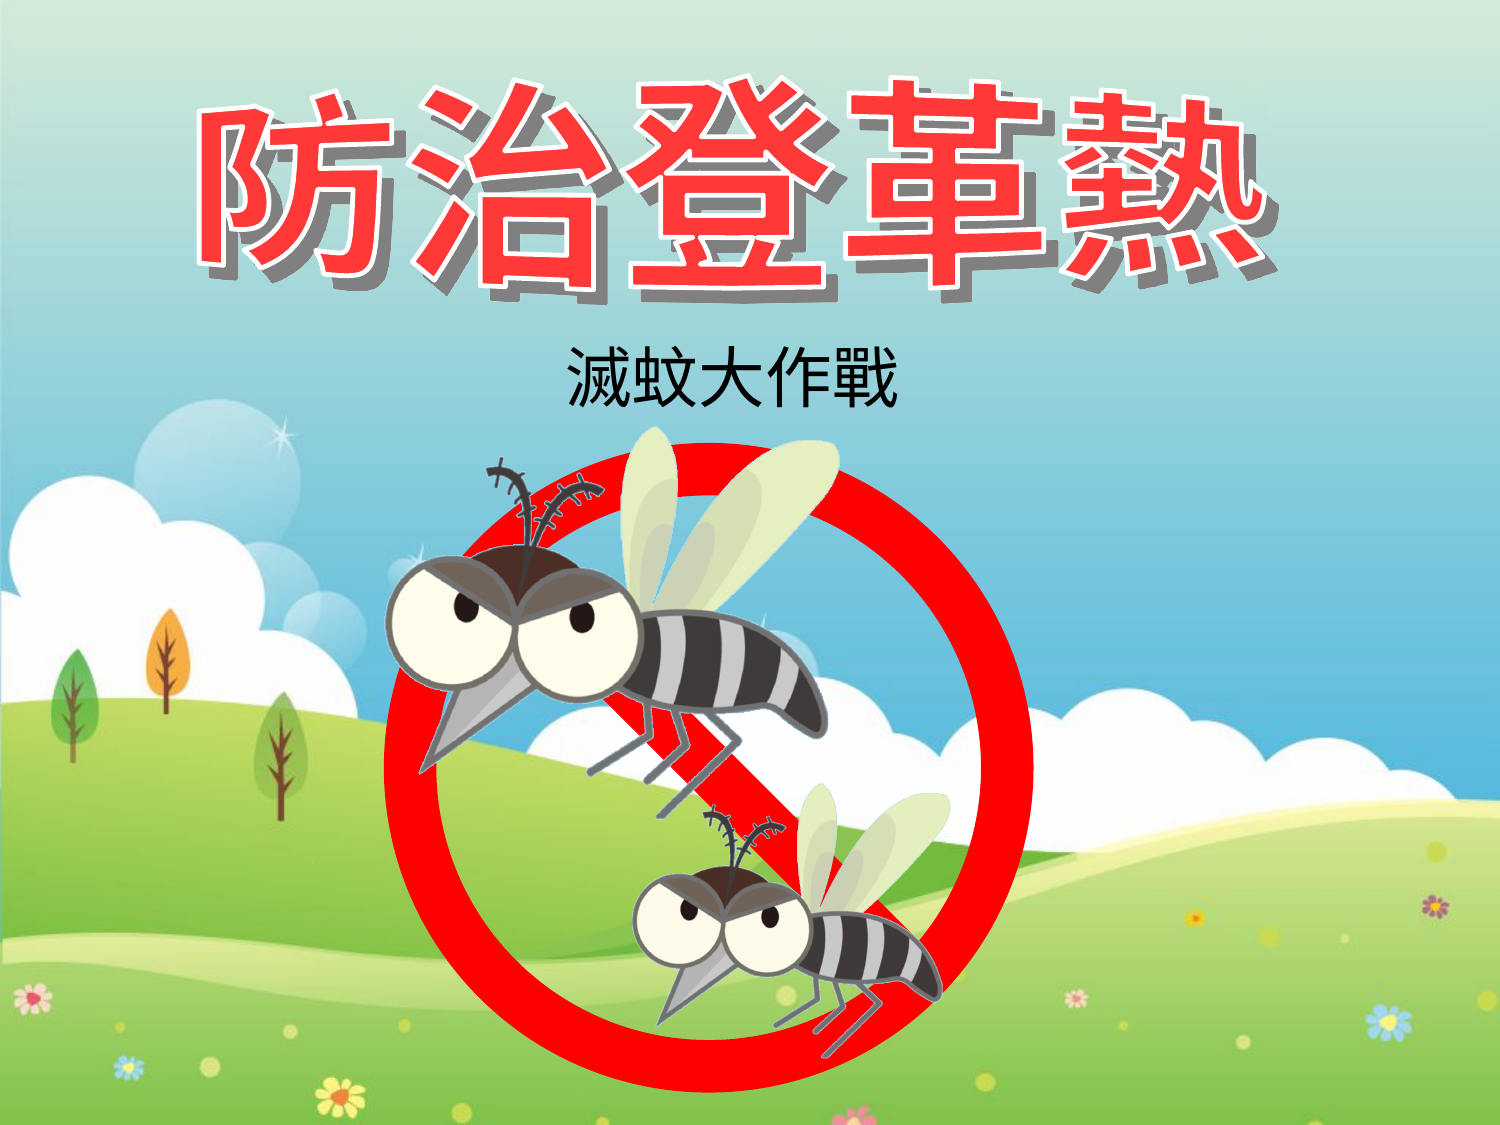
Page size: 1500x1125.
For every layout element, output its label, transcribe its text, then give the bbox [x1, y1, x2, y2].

text_box 滅蚊大作戰 [590, 361, 610, 366]
text_box 防治登革熱 [466, 79, 610, 184]
text_box 防治登革熱 [1211, 226, 1263, 266]
text_box 防治登革熱 [412, 196, 473, 281]
text_box 防治登革熱 [1060, 233, 1112, 279]
picture [0, 0, 1500, 1125]
text_box 防治登革熱 [1124, 235, 1154, 275]
text_box [400, 869, 581, 1067]
text_box 防治登革熱 [1167, 231, 1204, 270]
text_box 防治登革熱 [420, 86, 477, 129]
text_box 防治登革熱 [480, 194, 594, 290]
text_box 防治登革熱 [199, 90, 392, 276]
text_box 滅蚊大作戰 [460, 327, 1004, 423]
text_box 防治登革熱 [621, 75, 834, 289]
text_box [916, 517, 1034, 904]
text_box 防治登革熱 [407, 145, 464, 187]
text_box 防治登革熱 [845, 77, 1044, 289]
text_box 防治登革熱 [1060, 89, 1265, 231]
